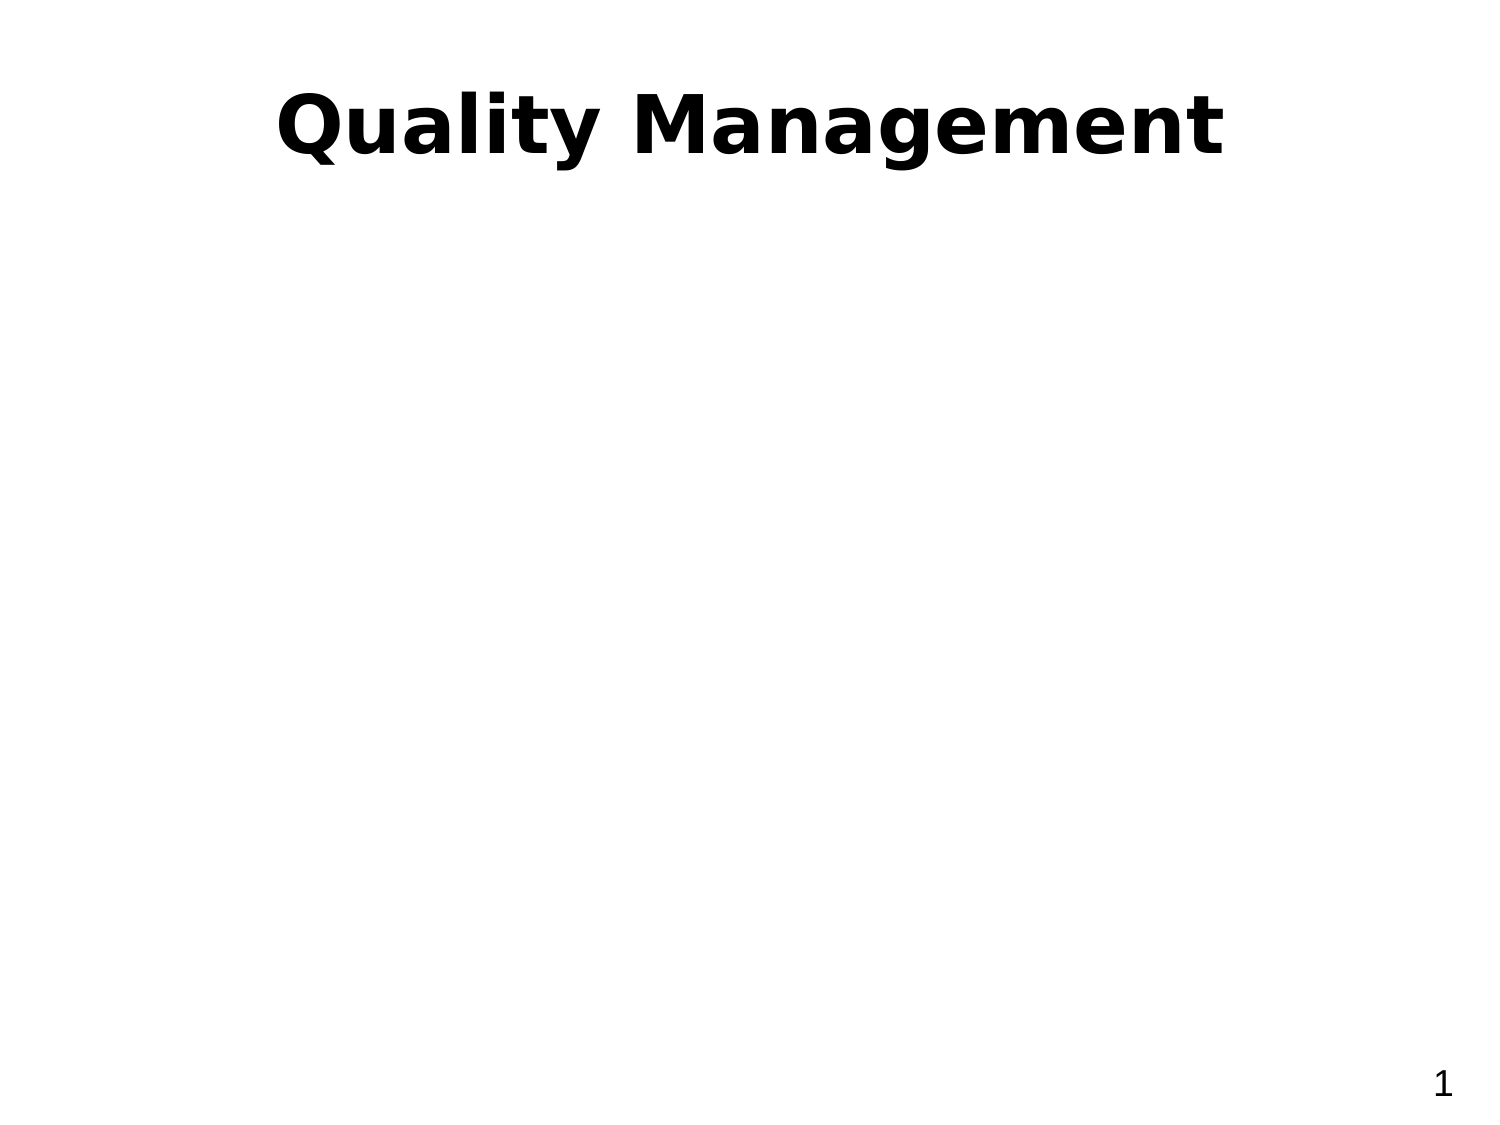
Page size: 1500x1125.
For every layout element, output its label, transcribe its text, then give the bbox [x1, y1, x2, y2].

title Quality Management [75, 44, 1425, 177]
